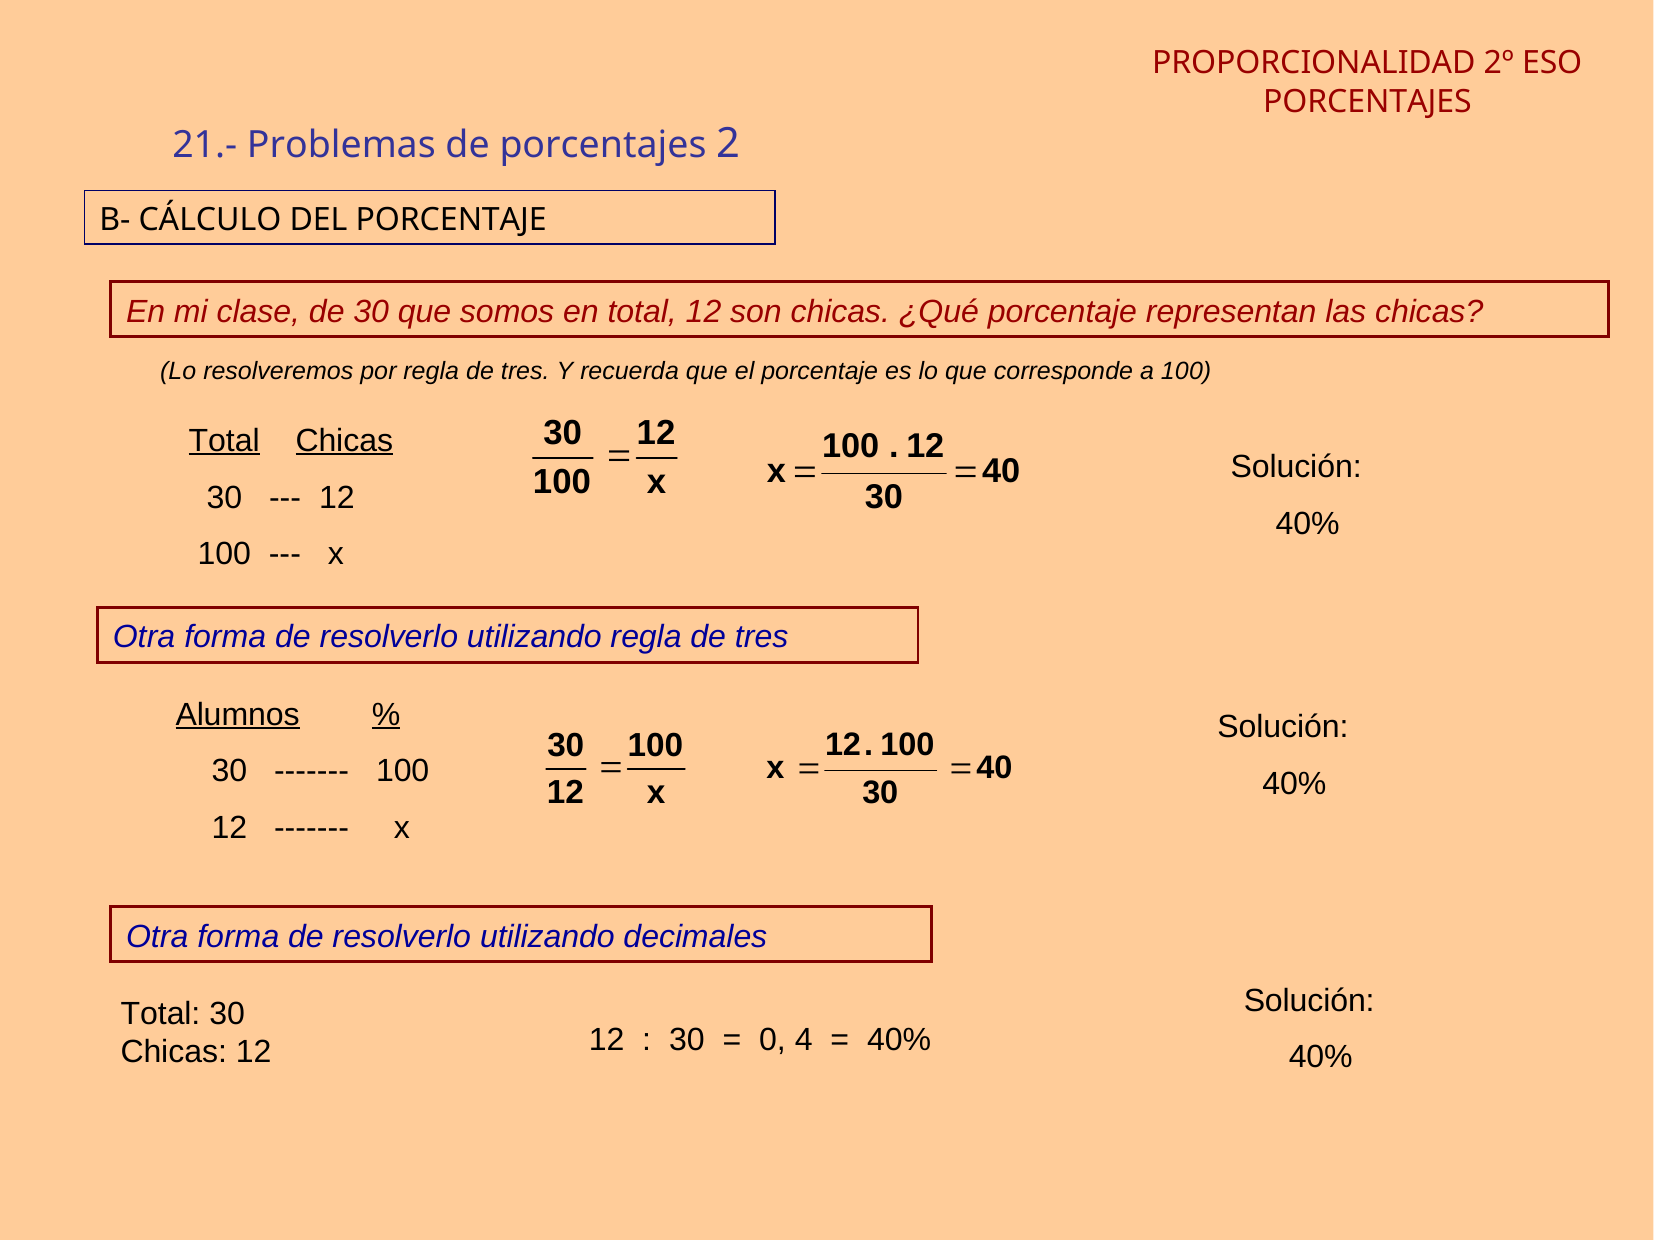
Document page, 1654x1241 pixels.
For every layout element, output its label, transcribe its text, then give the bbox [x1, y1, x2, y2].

text_box Otra forma de resolverlo utilizando decimales [110, 906, 932, 962]
text_box 12 : 30 = 0, 4 = 40% [562, 1010, 947, 1065]
text_box Alumnos % 30 ------- 100 12 ------- x [149, 685, 476, 853]
chart [761, 424, 1028, 517]
chart [761, 724, 1019, 811]
text_box En mi clase, de 30 que somos en total, 12 son chicas. ¿Qué porcentaje representan las chicas? [110, 281, 1609, 337]
text_box Total Chicas 30 --- 12 100 --- x [162, 411, 423, 579]
text_box (Lo resolveremos por regla de tres. Y recuerda que el porcentaje es lo que corresponde a 100) [136, 346, 1439, 392]
text_box PROPORCIONALIDAD 2º ESO PORCENTAJES [1137, 34, 1598, 127]
text_box B- CÁLCULO DEL PORCENTAJE [84, 190, 775, 245]
text_box Otra forma de resolverlo utilizando regla de tres [97, 607, 919, 663]
text_box Total: 30 Chicas: 12 [94, 984, 287, 1077]
text_box Solución: 40% [1204, 437, 1413, 549]
text_box 21.- Problemas de porcentajes 2 [157, 107, 756, 174]
text_box Solución: 40% [1191, 698, 1400, 809]
chart [527, 411, 684, 502]
text_box Solución: 40% [1217, 971, 1426, 1083]
chart [540, 724, 693, 811]
